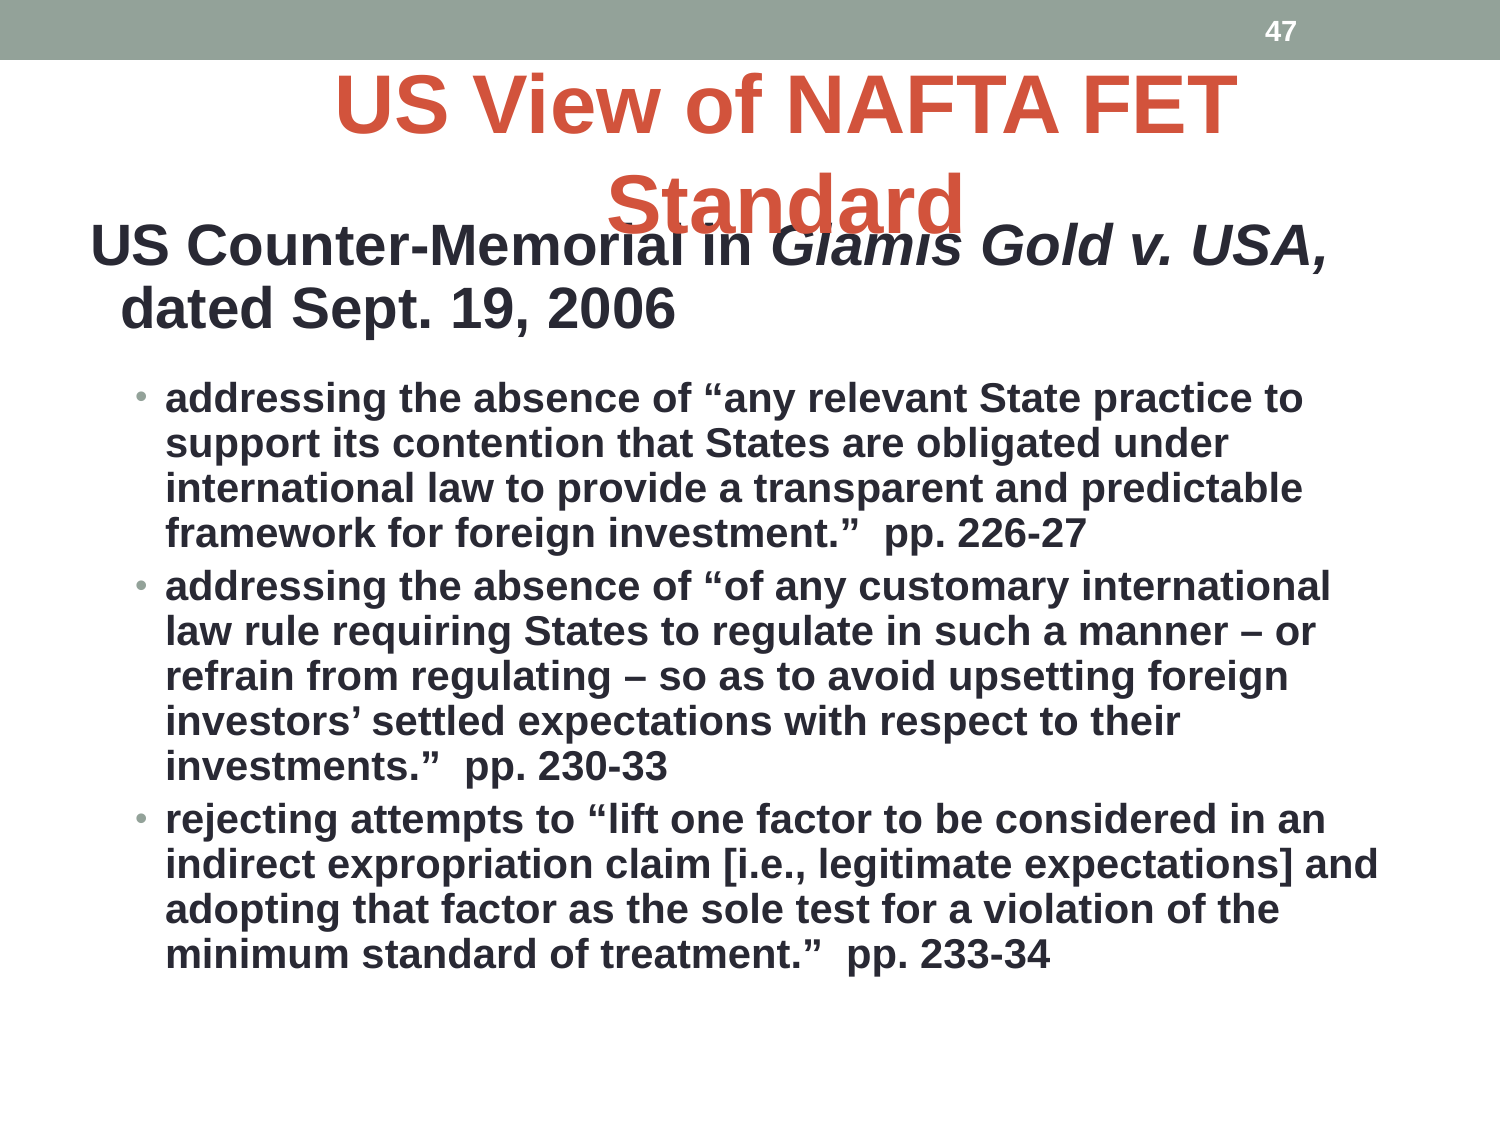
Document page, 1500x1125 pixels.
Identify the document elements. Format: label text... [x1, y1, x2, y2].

slide_number <編號> [1250, 3, 1425, 43]
text_box US View of NAFTA FET Standard [130, 43, 1443, 156]
list US Counter-Memorial in Glamis Gold v. USA, dated Sept. 19, 2006 addressing the absence of “any relevant State practice to support its contention that States are obligated under international law to provide a transparent and predictable framework for foreign investment.” pp. 226-27 addressing the absence of “of any customary international law rule requiring States to regulate in such a manner – or refrain from regulating – so as to avoid upsetting foreign investors’ settled expectations with respect to their investments.” pp. 230-33 rejecting attempts to “lift one factor to be considered in an indirect expropriation claim [i.e., legitimate expectations] and adopting that factor as the sole test for a violation of the minimum standard of treatment.” pp. 233-34 [75, 208, 1425, 1006]
